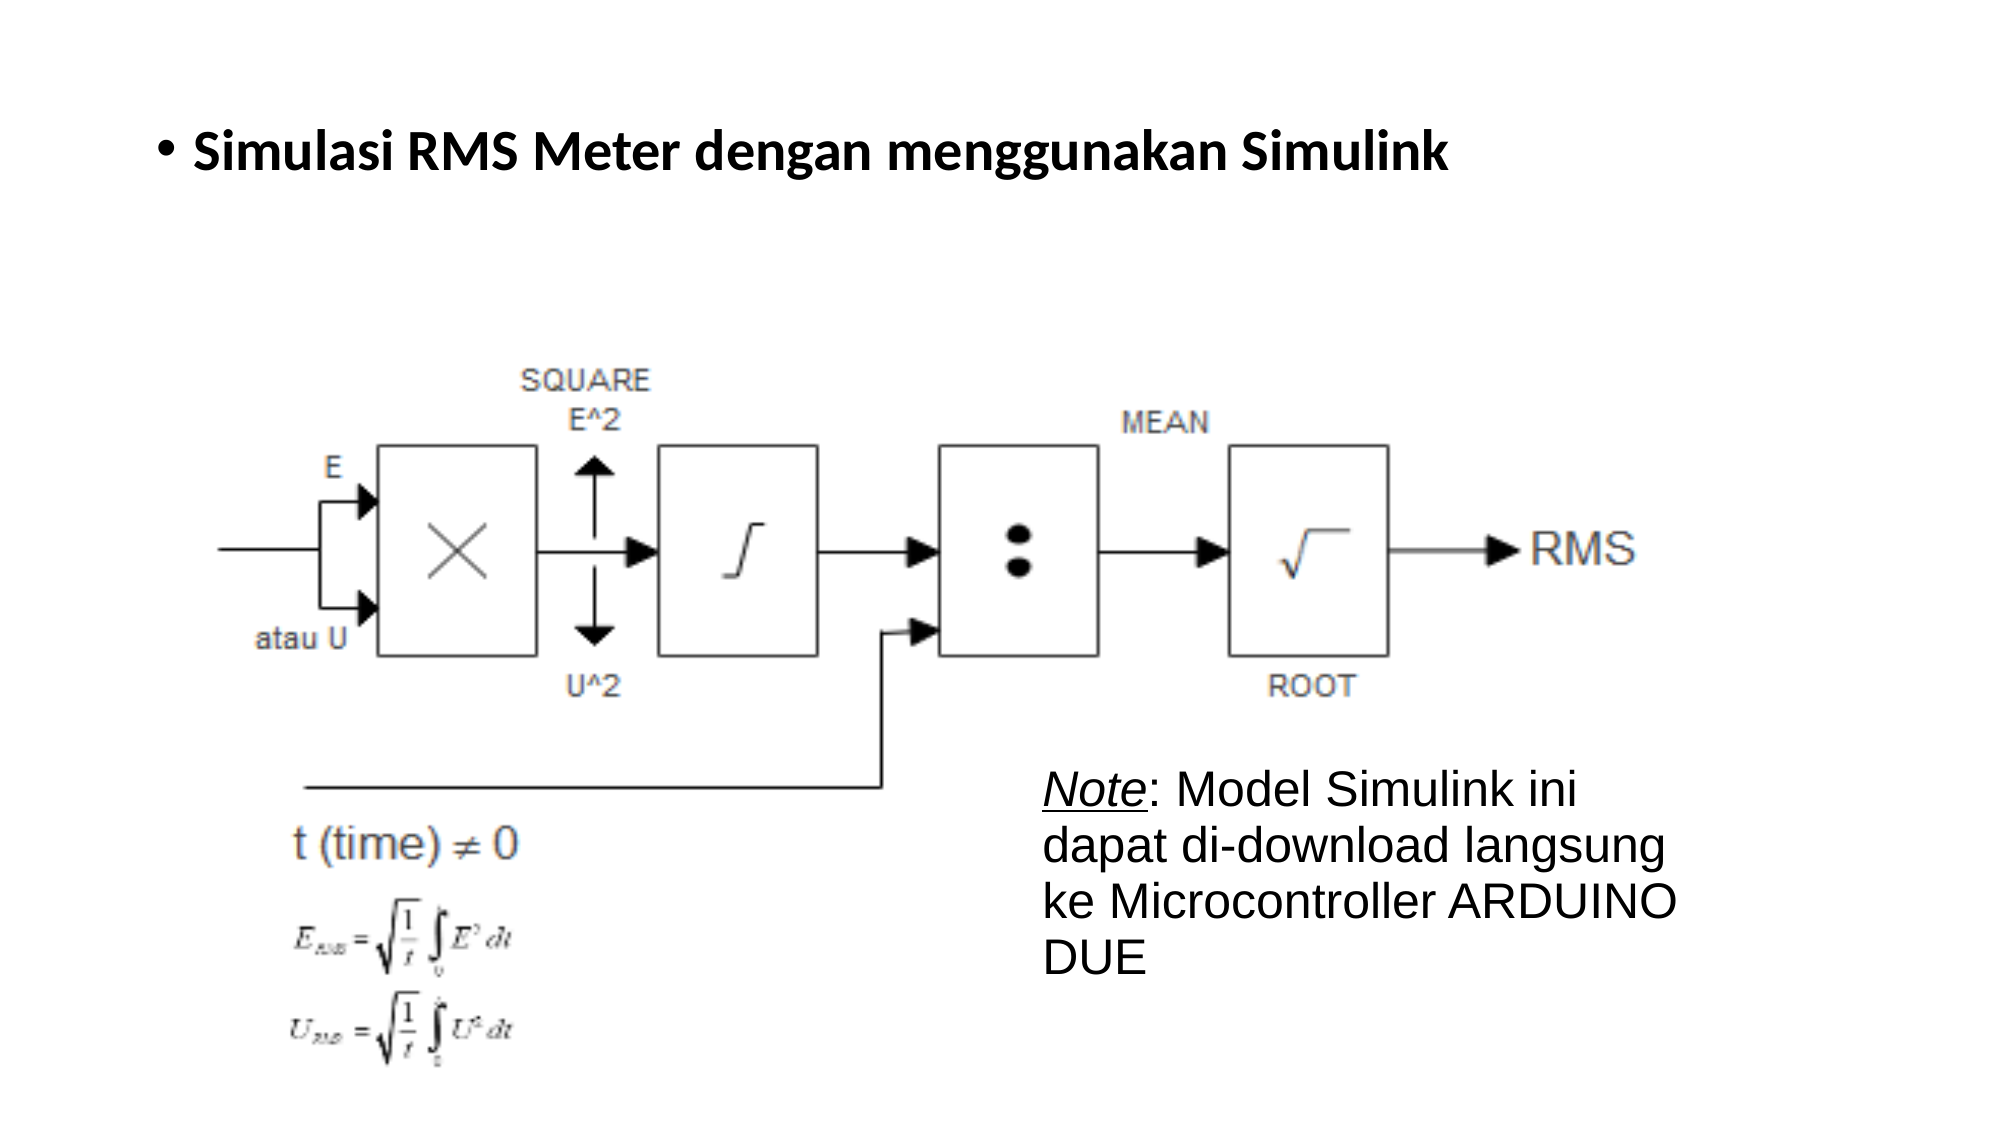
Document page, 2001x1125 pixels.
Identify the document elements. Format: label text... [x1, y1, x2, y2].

list Simulasi RMS Meter dengan menggunakan Simulink [141, 112, 1867, 1075]
picture [115, 263, 1769, 1076]
text_box Note: Model Simulink ini dapat di-download langsung ke Microcontroller ARDUINO DUE [1027, 754, 1713, 993]
